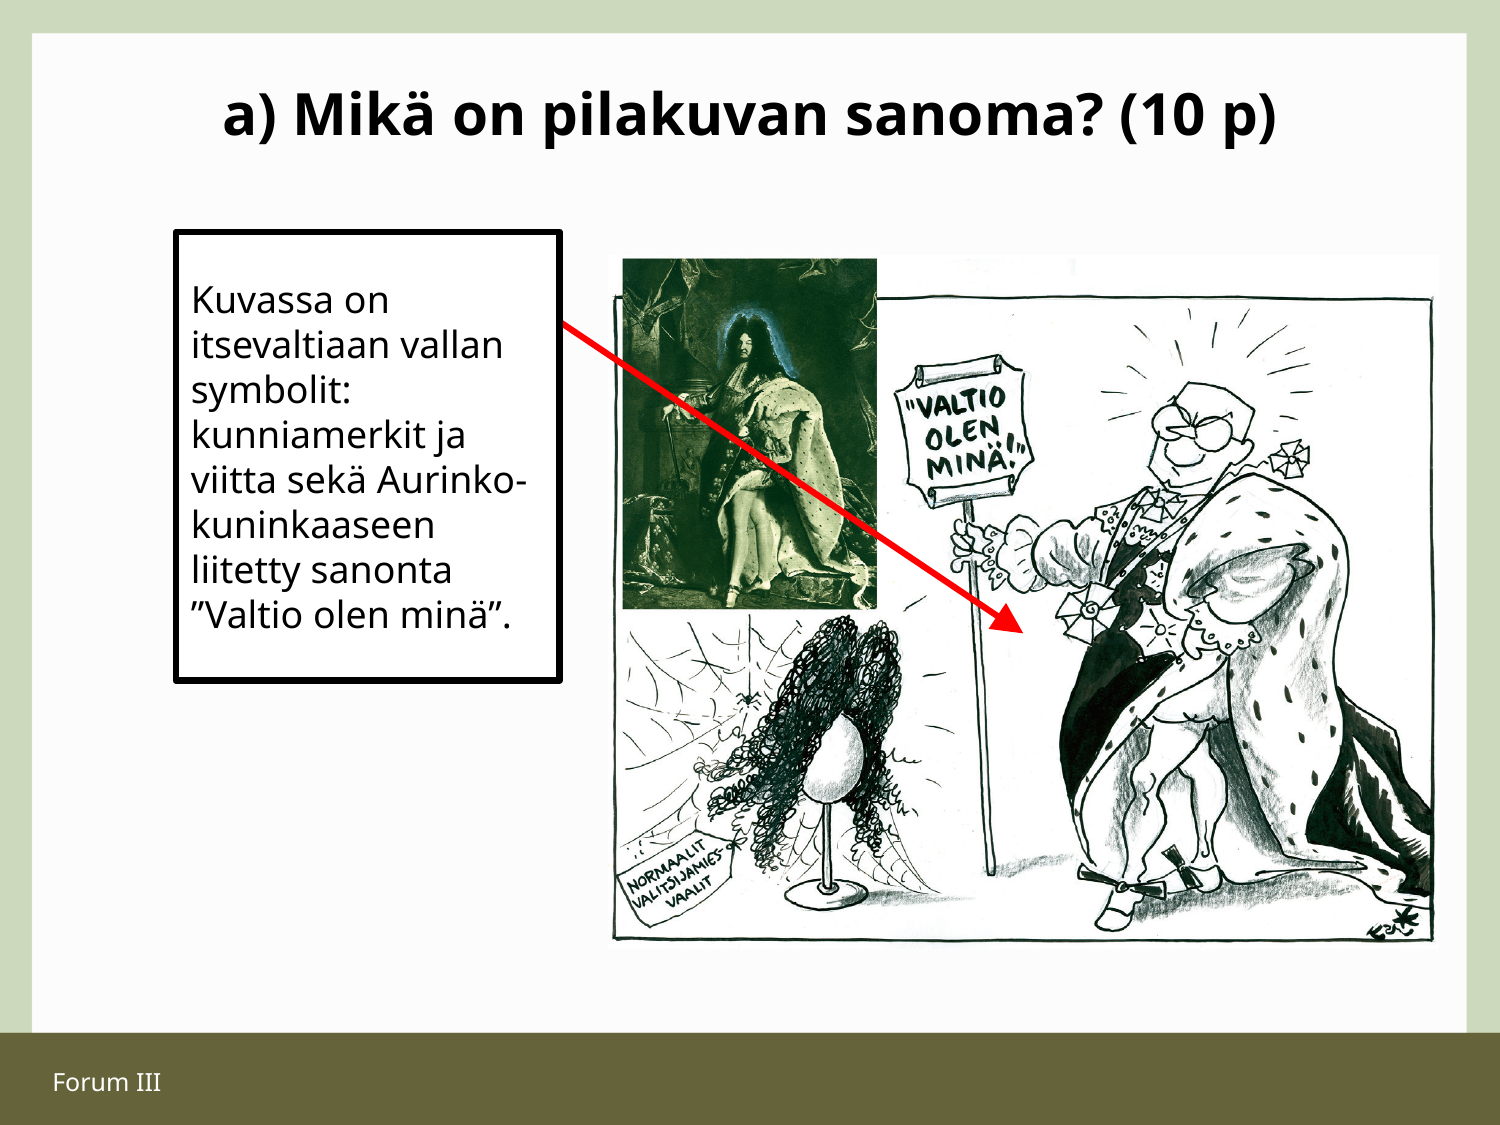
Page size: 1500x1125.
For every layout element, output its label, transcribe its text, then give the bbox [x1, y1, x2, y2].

picture [0, 0, 1500, 1125]
title a) Mikä on pilakuvan sanoma? (10 p) [112, 37, 1388, 188]
text_box Kuvassa on itsevaltiaan vallan symbolit: kunniamerkit ja viitta sekä Aurinko-kuninkaaseen liitetty sanonta ”Valtio olen minä”. [175, 231, 560, 681]
